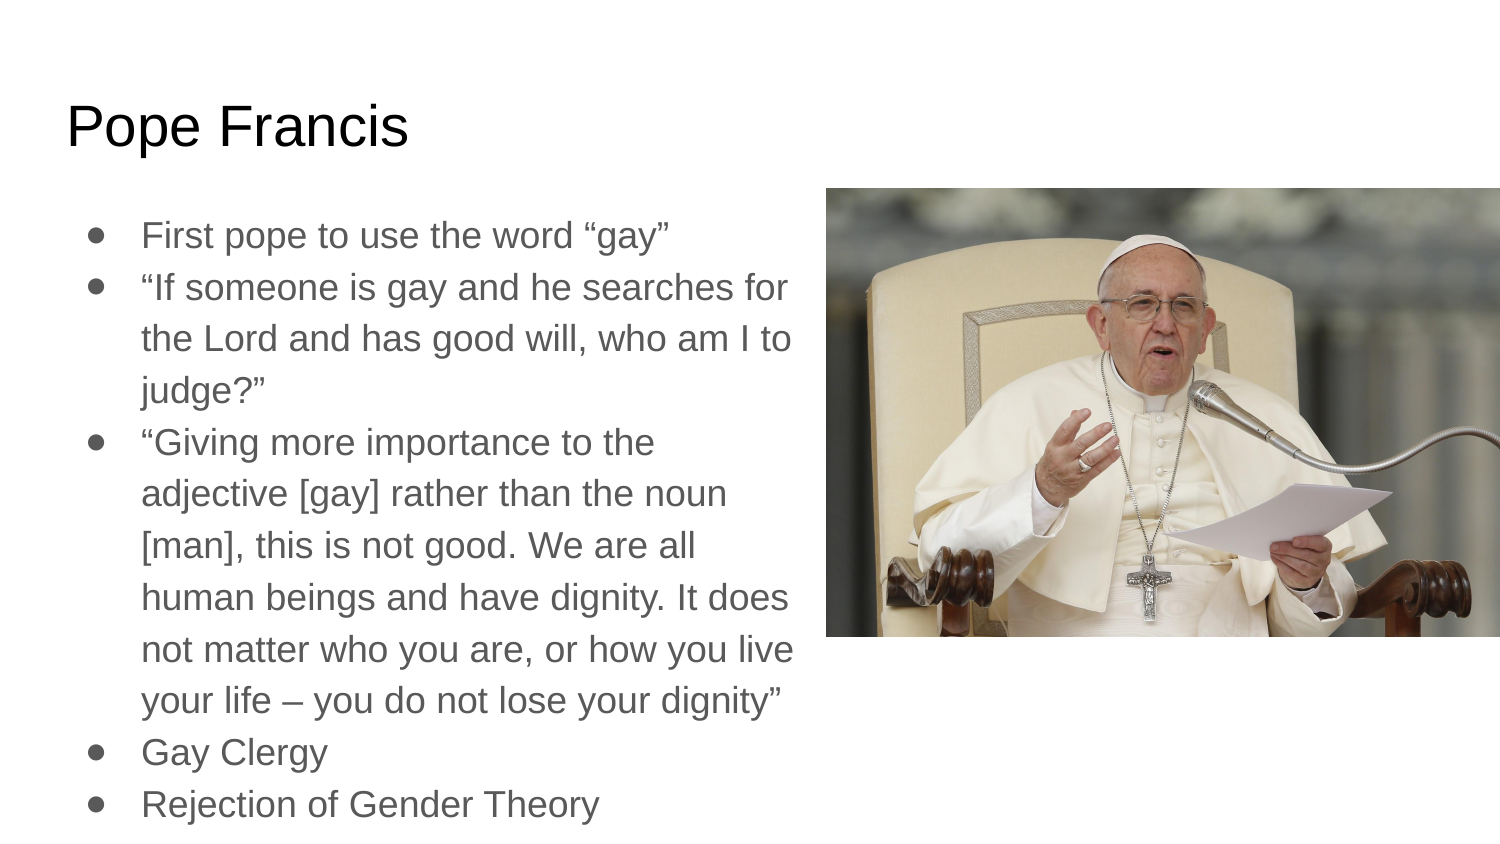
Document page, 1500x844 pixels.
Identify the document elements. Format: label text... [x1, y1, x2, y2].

picture [826, 188, 1500, 637]
list First pope to use the word “gay” “If someone is gay and he searches for the Lord and has good will, who am I to judge?” “Giving more importance to the adjective [gay] rather than the noun [man], this is not good. We are all human beings and have dignity. It does not matter who you are, or how you live your life – you do not lose your dignity” Gay Clergy Rejection of Gender Theory [51, 189, 826, 844]
title Pope Francis [51, 72, 1449, 167]
